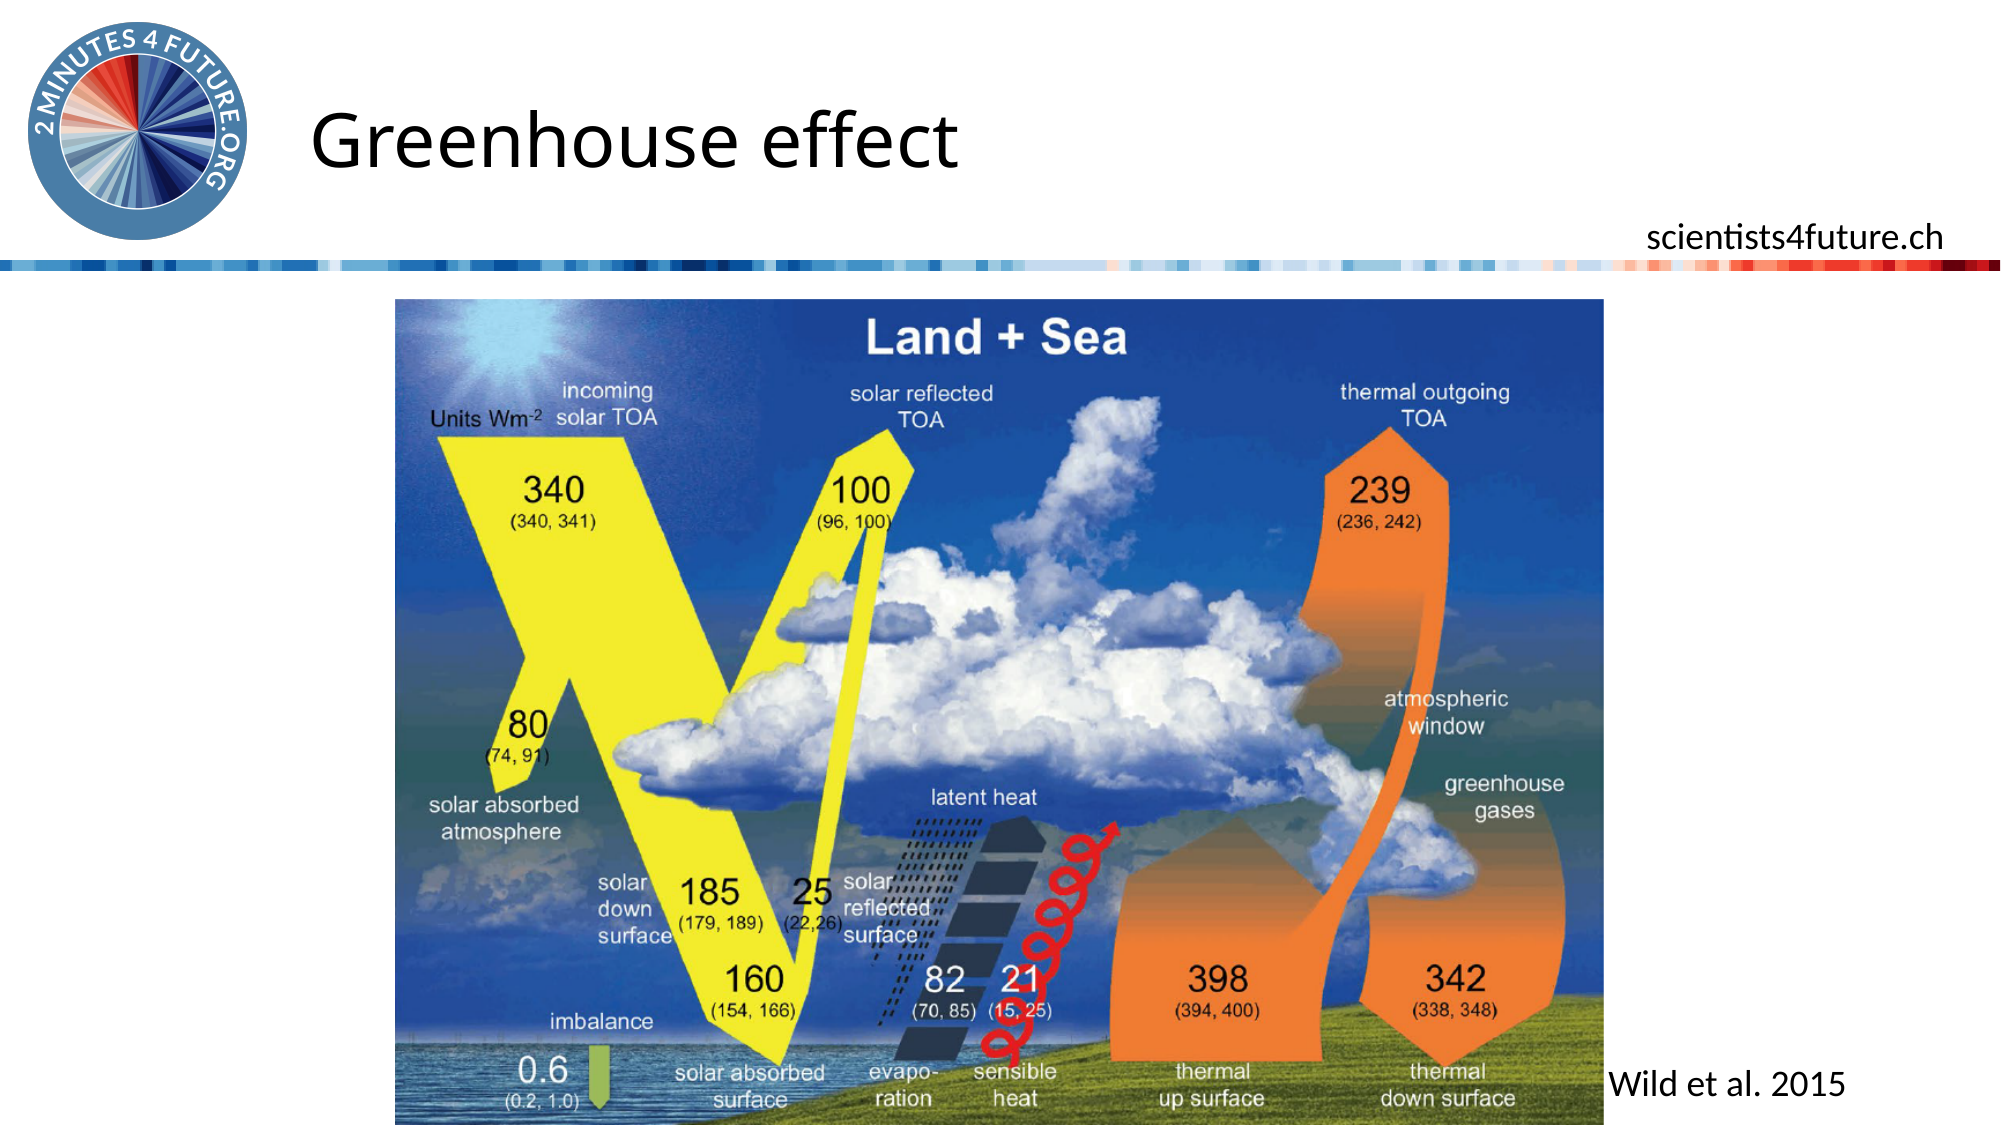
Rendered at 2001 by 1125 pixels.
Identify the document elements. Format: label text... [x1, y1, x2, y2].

picture [395, 298, 1605, 1125]
title Greenhouse effect [294, 51, 1735, 235]
picture [0, 260, 2001, 271]
picture [28, 22, 247, 240]
text_box Wild et al. 2015 [1593, 1051, 1862, 1112]
